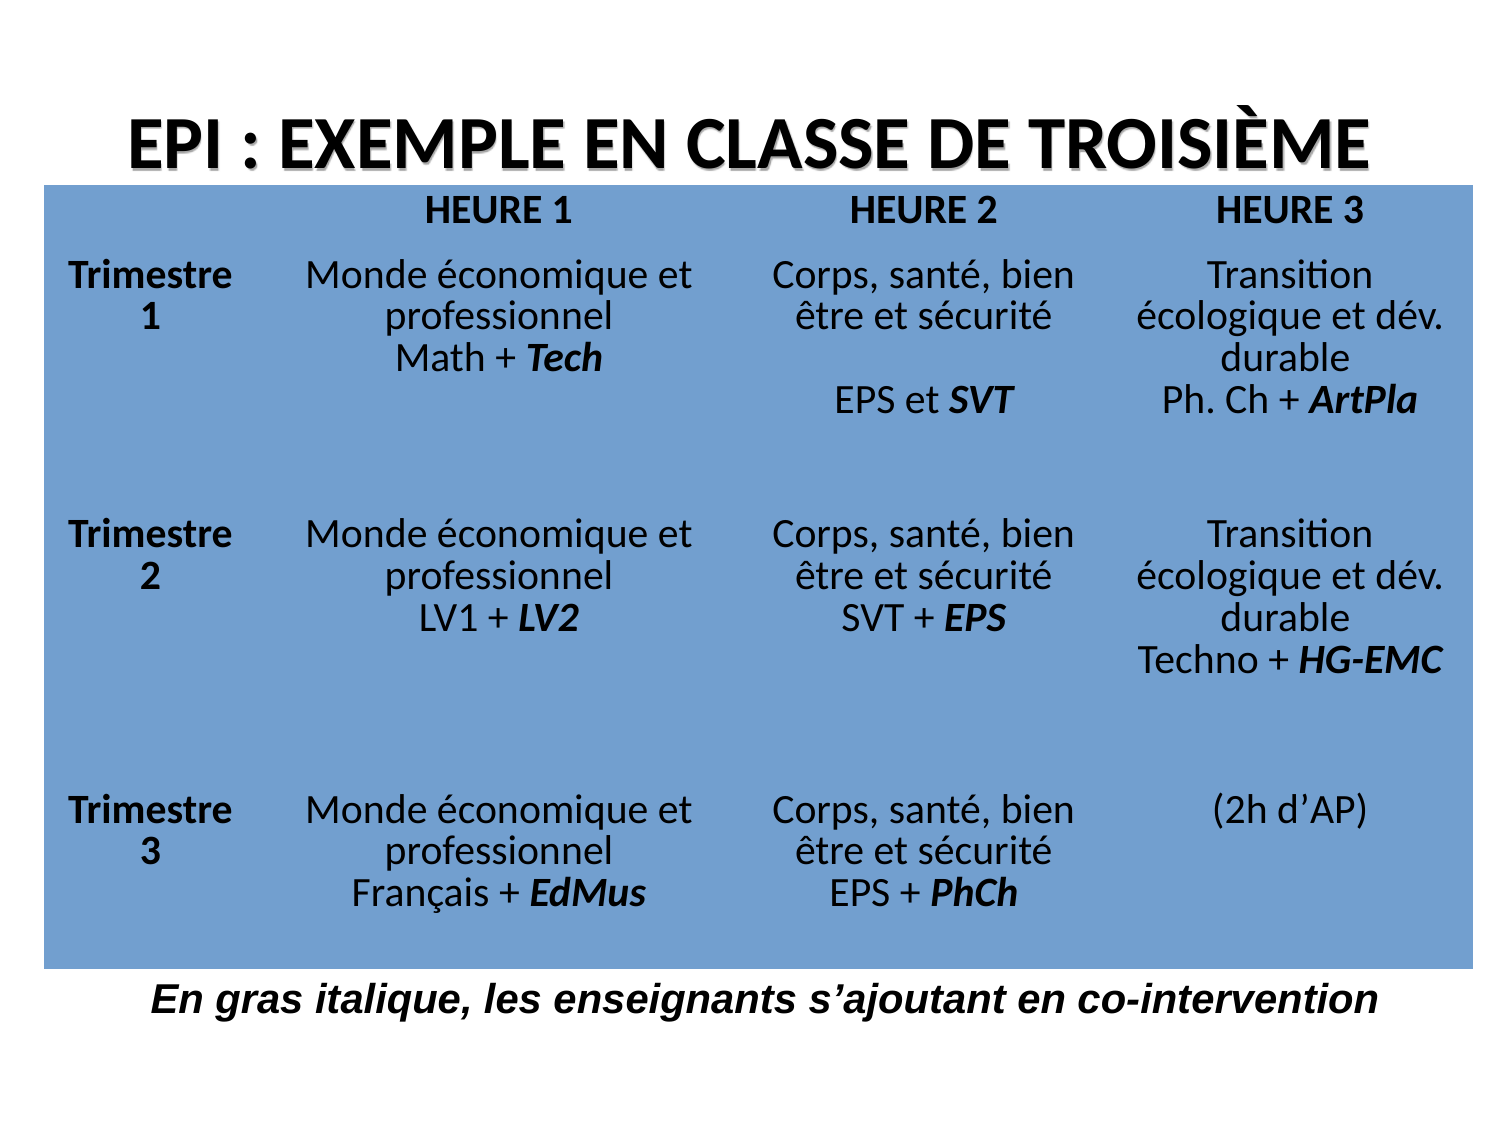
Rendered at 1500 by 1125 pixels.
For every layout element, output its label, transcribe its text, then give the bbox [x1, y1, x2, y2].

table_header HEURE 3 [1107, 185, 1473, 250]
table_cell Monde économique et professionnel Math + Tech [257, 250, 741, 509]
table_header [44, 185, 257, 250]
table_cell Transition écologique et dév. durable Ph. Ch + ArtPla [1107, 250, 1473, 509]
table_cell Trimestre 1 [44, 250, 257, 509]
table_cell Corps, santé, bien être et sécurité EPS et SVT [741, 250, 1107, 509]
table_header HEURE 1 [257, 185, 741, 250]
table_cell (2h d’AP) [1107, 785, 1473, 964]
table_cell Trimestre 2 [44, 509, 257, 785]
table_cell Corps, santé, bien être et sécurité EPS + PhCh [741, 785, 1107, 964]
table_cell Corps, santé, bien être et sécurité SVT + EPS [741, 509, 1107, 785]
text_box En gras italique, les enseignants s’ajoutant en co-intervention [135, 964, 1477, 1030]
table_cell Transition écologique et dév. durable Techno + HG-EMC [1107, 509, 1473, 785]
table_cell Trimestre 3 [44, 785, 257, 969]
table_cell Monde économique et professionnel LV1 + LV2 [257, 509, 741, 785]
title EPI : EXEMPLE EN CLASSE DE TROISIÈME [75, 45, 1426, 185]
table_cell Monde économique et professionnel Français + EdMus [257, 785, 741, 964]
table_header HEURE 2 [741, 185, 1107, 250]
